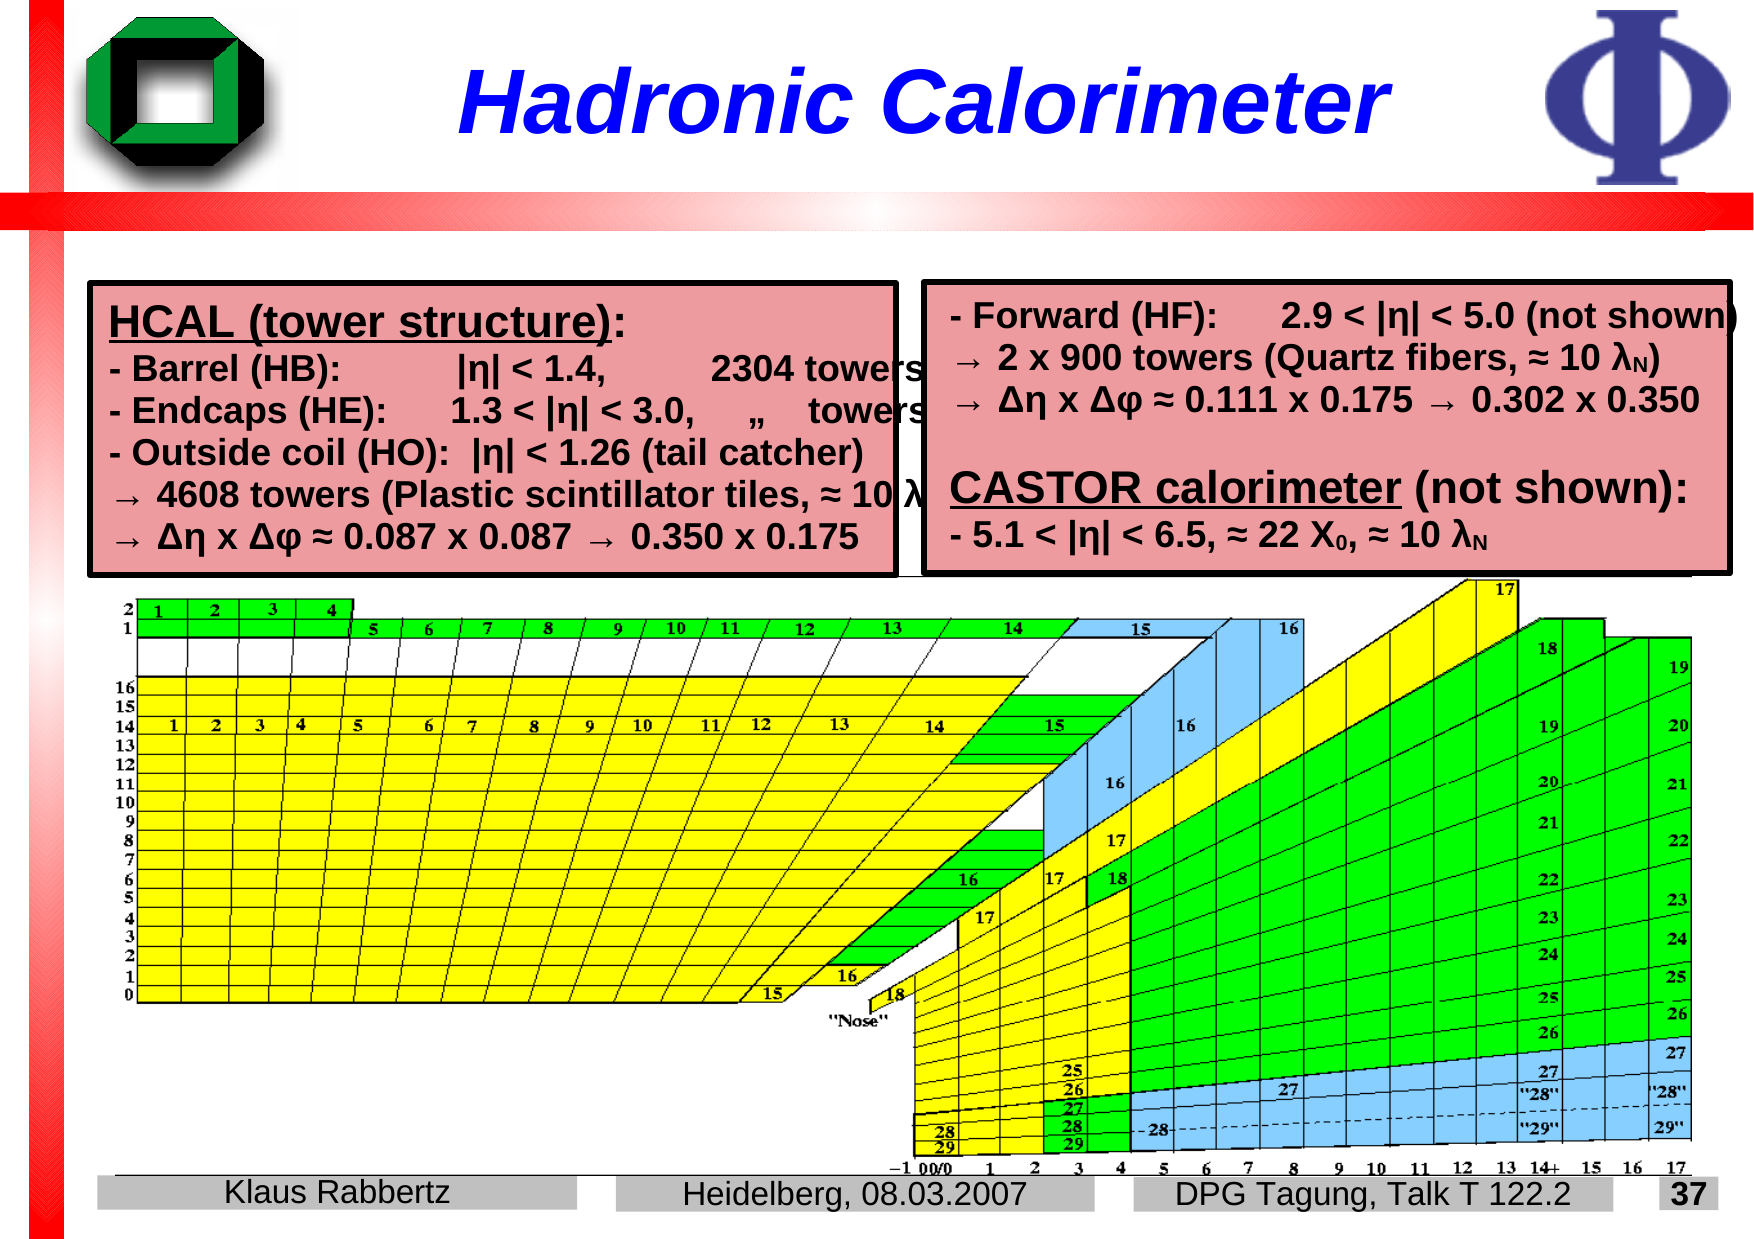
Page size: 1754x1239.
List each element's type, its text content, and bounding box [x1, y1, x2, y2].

picture [1545, 10, 1731, 185]
title Hadronic Calorimeter [282, 21, 1566, 183]
picture [115, 618, 1692, 1176]
text_box - Forward (HF): 2.9 < |η| < 5.0 (not shown) → 2 x 900 towers (Quartz fibers, ≈ 10 λN) → Δη x Δφ ≈ 0.111 x 0.175 → 0.302 x 0.350 CASTOR calorimeter (not shown): - 5.1 < |η| < 6.5, ≈ 22 X0, ≈ 10 λN [937, 282, 1754, 618]
text_box HCAL (tower structure): - Barrel (HB): |η| < 1.4, 2304 towers - Endcaps (HE): 1.3 < |η| < 3.0, „ towers - Outside coil (HO): |η| < 1.26 (tail catcher) → 4608 towers (Plastic scintillator tiles, ≈ 10 λN) → Δη x Δφ ≈ 0.087 x 0.087 → 0.350 x 0.175 [96, 284, 967, 620]
text_box [923, 281, 1730, 574]
picture [64, 9, 299, 192]
text_box [89, 283, 896, 576]
